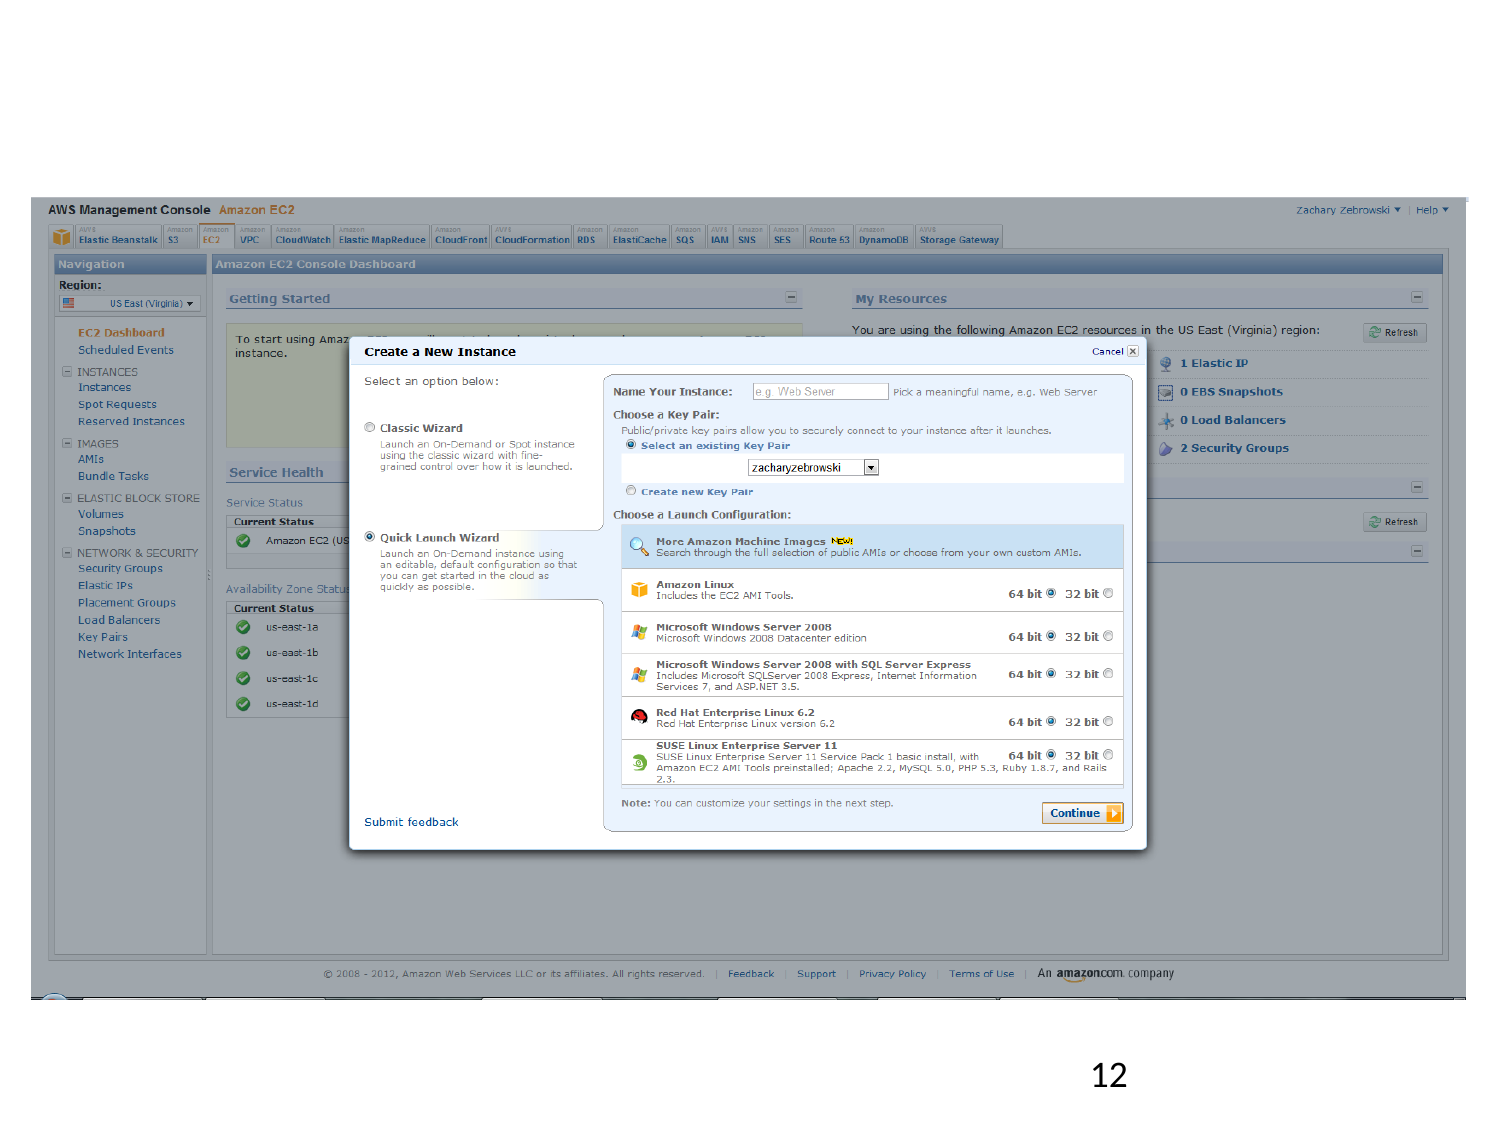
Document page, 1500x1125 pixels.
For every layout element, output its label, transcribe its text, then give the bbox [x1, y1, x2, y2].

picture [31, 197, 1469, 1000]
slide_number <number> [1074, 1042, 1425, 1103]
